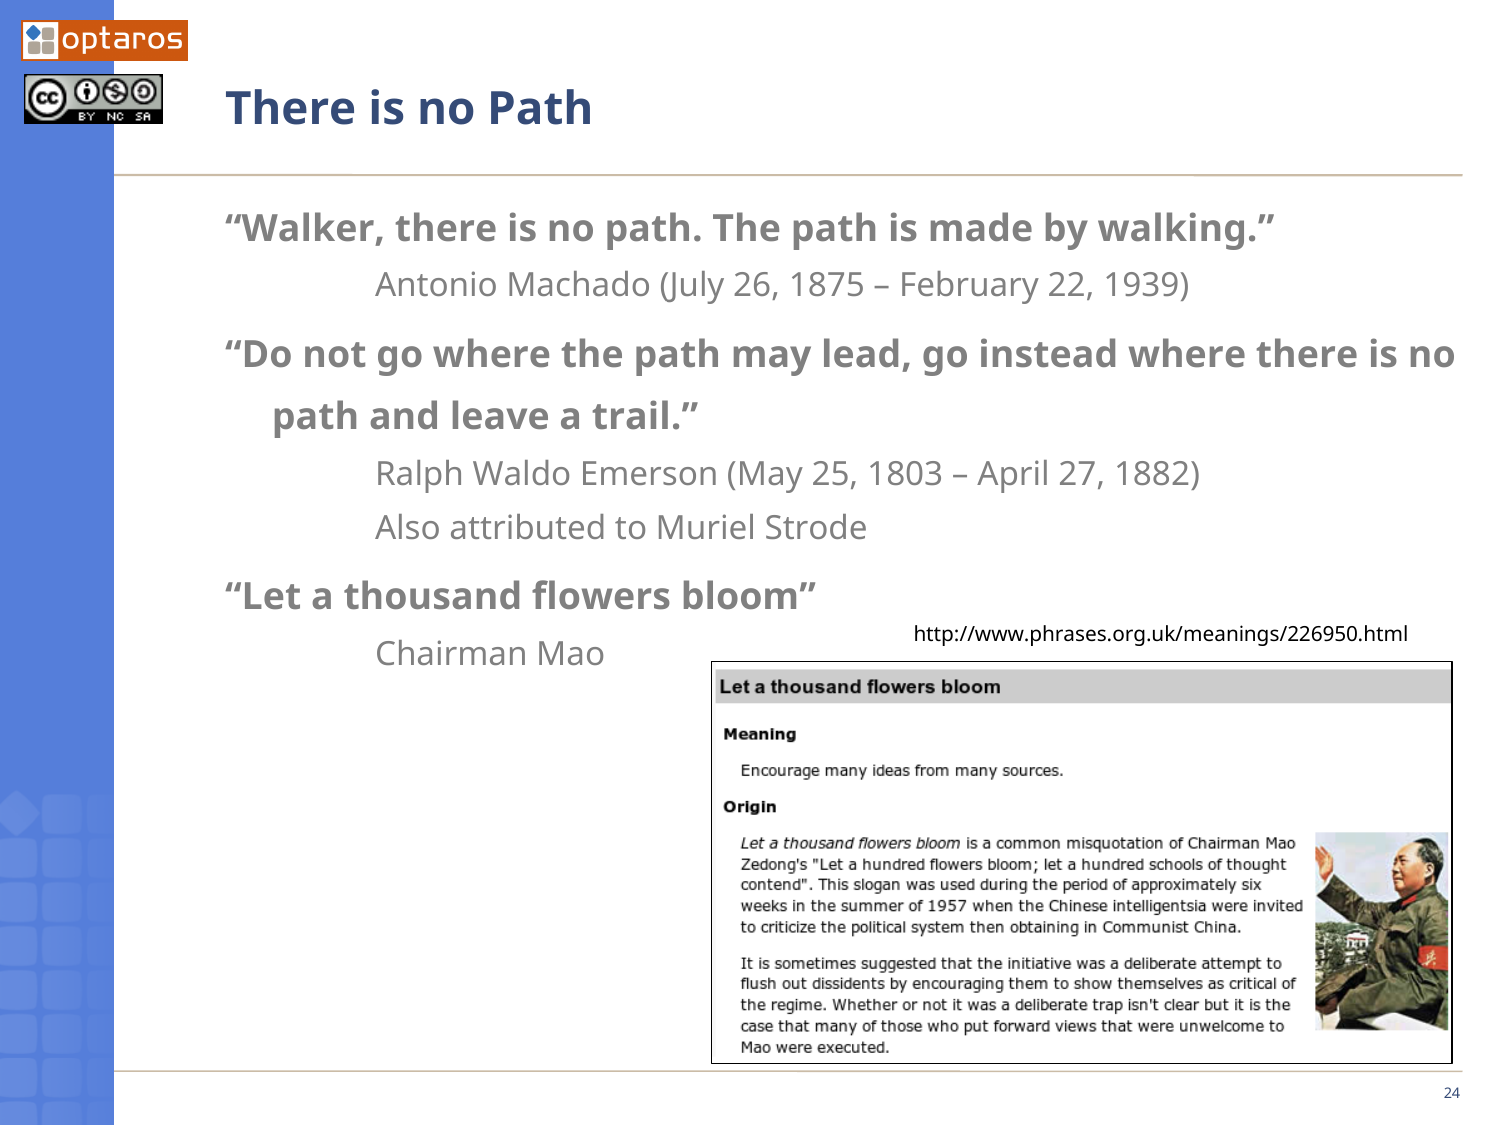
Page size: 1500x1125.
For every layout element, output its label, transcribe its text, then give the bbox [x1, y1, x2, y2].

text_box http://www.phrases.org.uk/meanings/226950.html [898, 612, 1424, 655]
picture [0, 0, 188, 1125]
picture [712, 662, 1452, 1063]
title There is no Path [224, 44, 1463, 168]
list “Walker, there is no path. The path is made by walking.” Antonio Machado (July 26, 1875 – February 22, 1939)‏ “Do not go where the path may lead, go instead where there is no path and leave a trail.” Ralph Waldo Emerson (May 25, 1803 – April 27, 1882)‏ Also attributed to Muriel Strode “Let a thousand flowers bloom” Chairman Mao [224, 200, 1463, 973]
